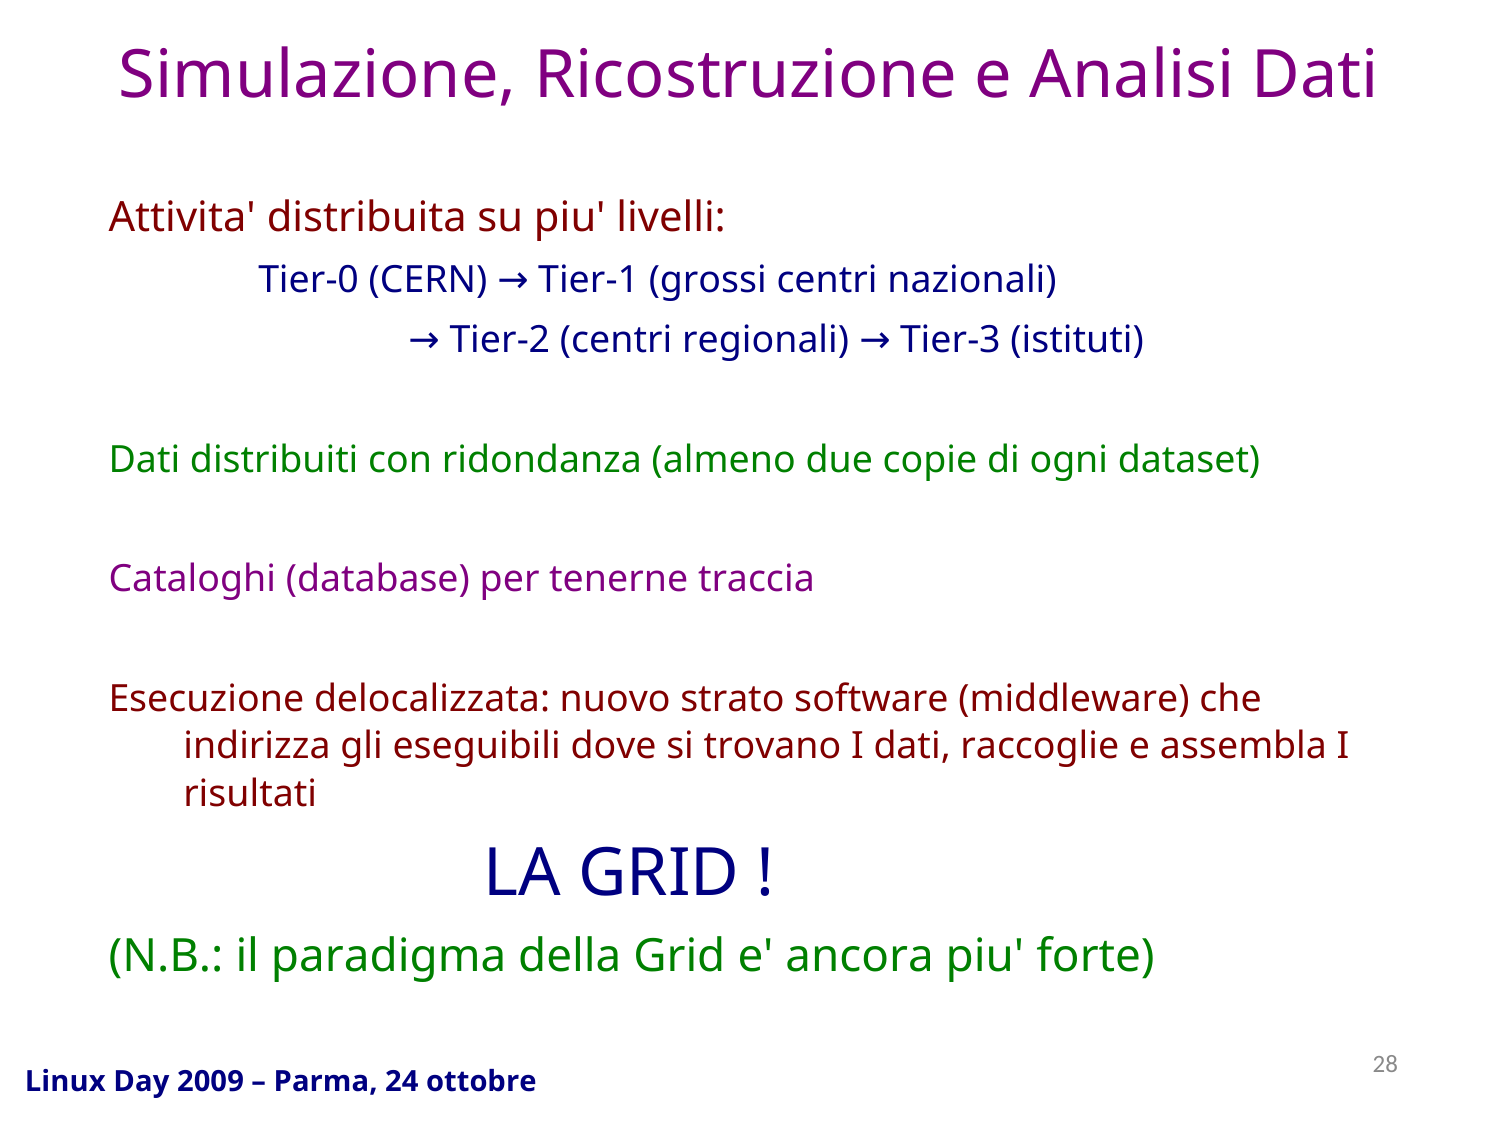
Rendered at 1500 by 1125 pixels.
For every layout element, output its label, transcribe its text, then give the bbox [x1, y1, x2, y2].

text_box Simulazione, Ricostruzione e Analisi Dati [41, 0, 1459, 132]
subtitle Attivita' distribuita su piu' livelli: Tier-0 (CERN) → Tier-1 (grossi centri nazionali) → Tier-2 (centri regionali) → Tier-3 (istituti)‏ Dati distribuiti con ridondanza (almeno due copie di ogni dataset)‏ Cataloghi (database) per tenerne traccia Esecuzione delocalizzata: nuovo strato software (middleware) che indirizza gli eseguibili dove si trovano I dati, raccoglie e assembla I risultati LA GRID ! (N.B.: il paradigma della Grid e' ancora piu' forte)‏ [108, 158, 1399, 1015]
